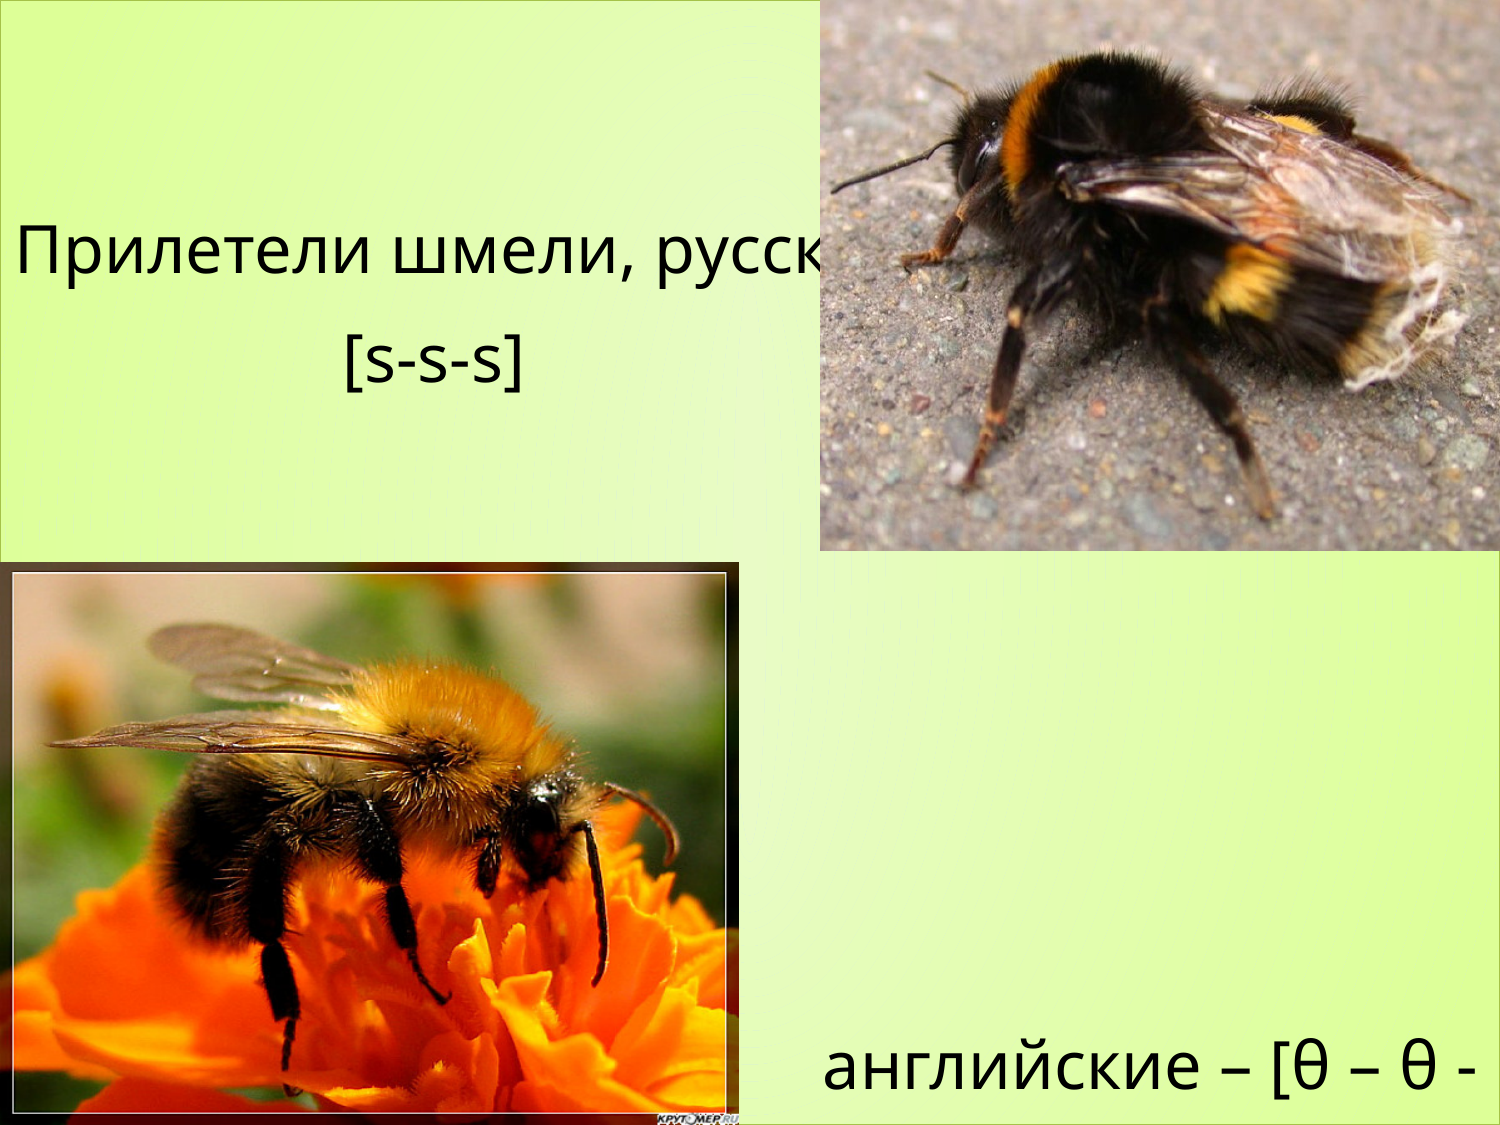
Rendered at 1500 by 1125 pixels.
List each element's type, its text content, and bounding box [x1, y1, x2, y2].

list Прилетели шмели, русские – [s-s-s] английские – [θ – θ - θ ] [0, 0, 1500, 1125]
picture [820, 0, 1500, 551]
picture [0, 562, 739, 1125]
